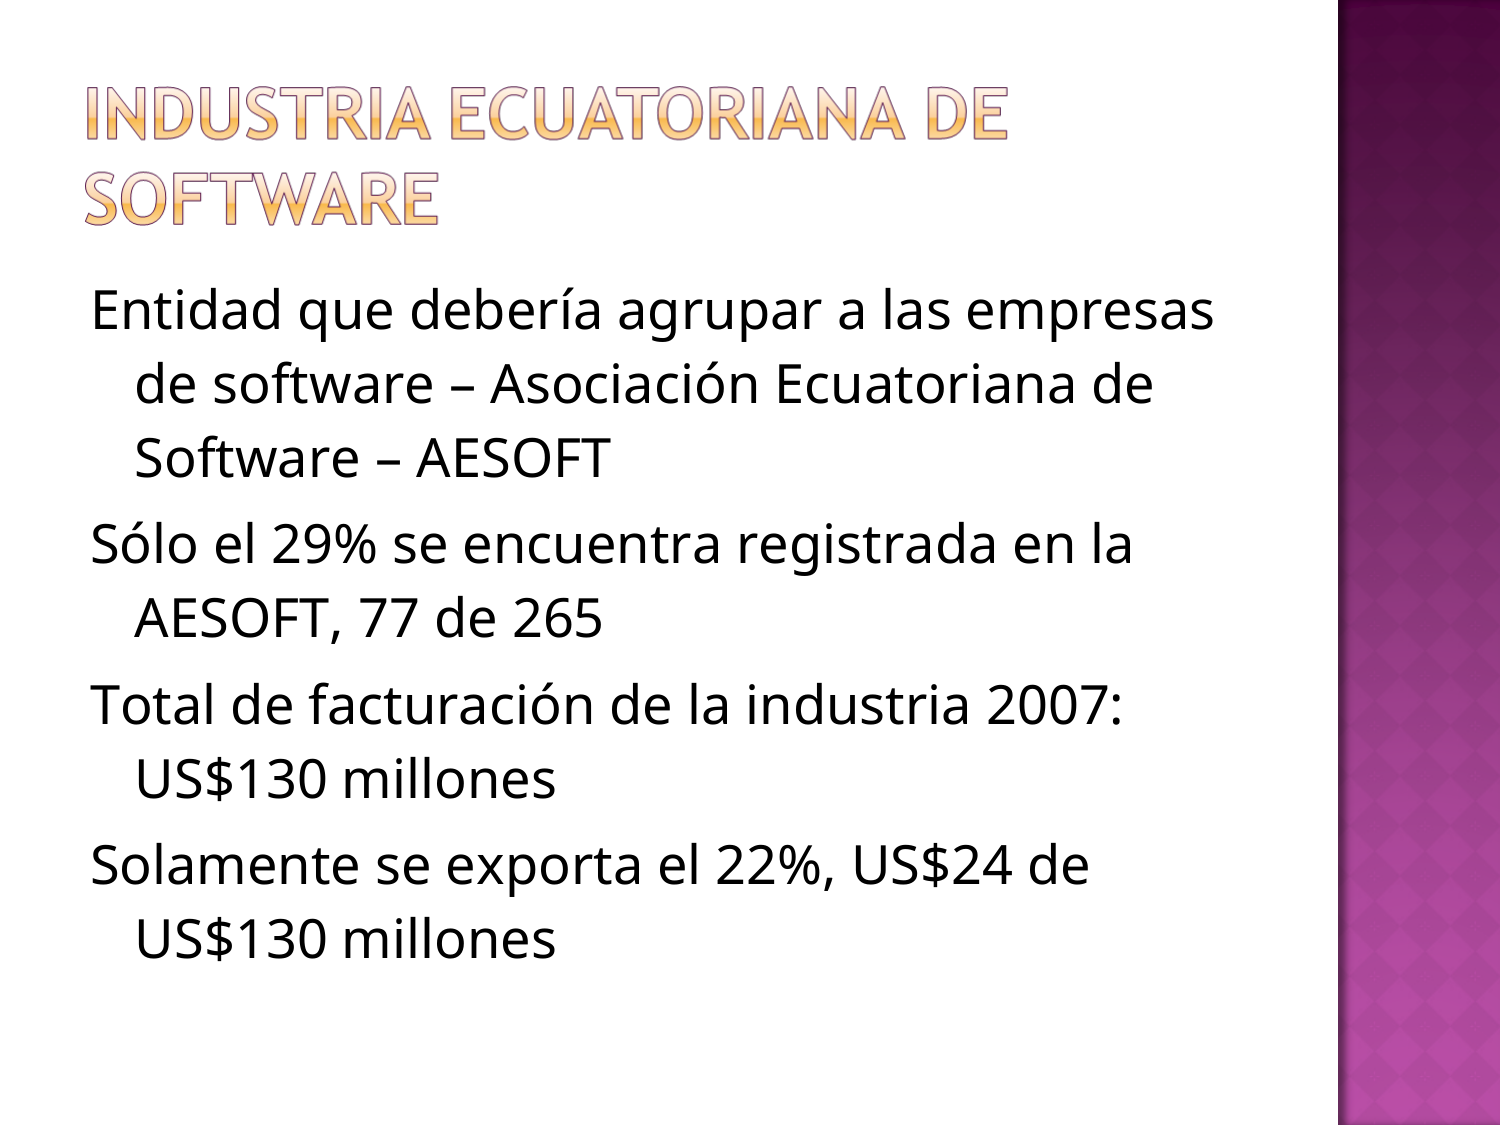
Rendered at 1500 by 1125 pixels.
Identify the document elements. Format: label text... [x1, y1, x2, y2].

picture [1337, 0, 1500, 1125]
text_box [40, 47, 1265, 241]
list Entidad que debería agrupar a las empresas de software – Asociación Ecuatoriana de Software – AESOFT Sólo el 29% se encuentra registrada en la AESOFT, 77 de 265 Total de facturación de la industria 2007: US$130 millones Solamente se exporta el 22%, US$24 de US$130 millones [75, 263, 1263, 1060]
